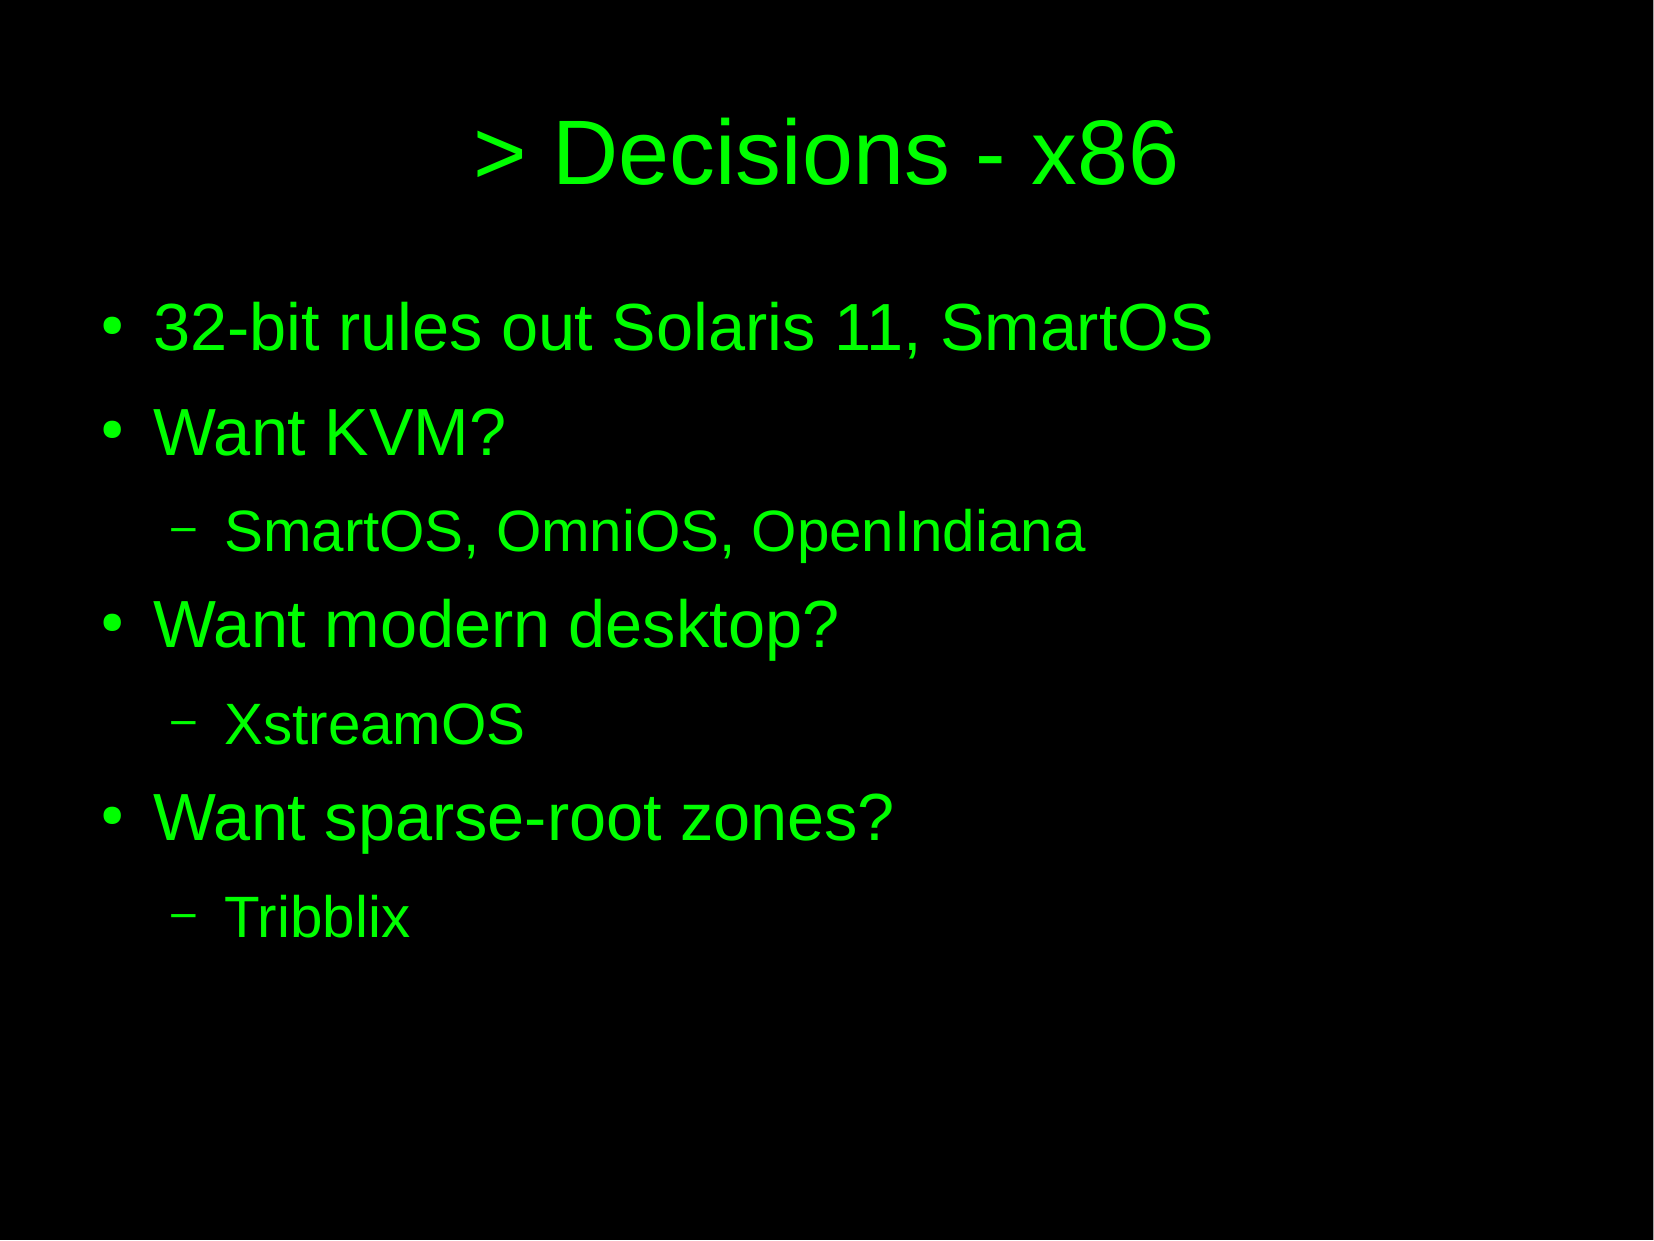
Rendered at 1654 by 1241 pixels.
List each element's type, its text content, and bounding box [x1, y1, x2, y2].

title > Decisions - x86 [82, 49, 1571, 257]
list 32-bit rules out Solaris 11, SmartOS Want KVM? SmartOS, OmniOS, OpenIndiana Want modern desktop? XstreamOS Want sparse-root zones? Tribblix [82, 290, 1571, 1010]
